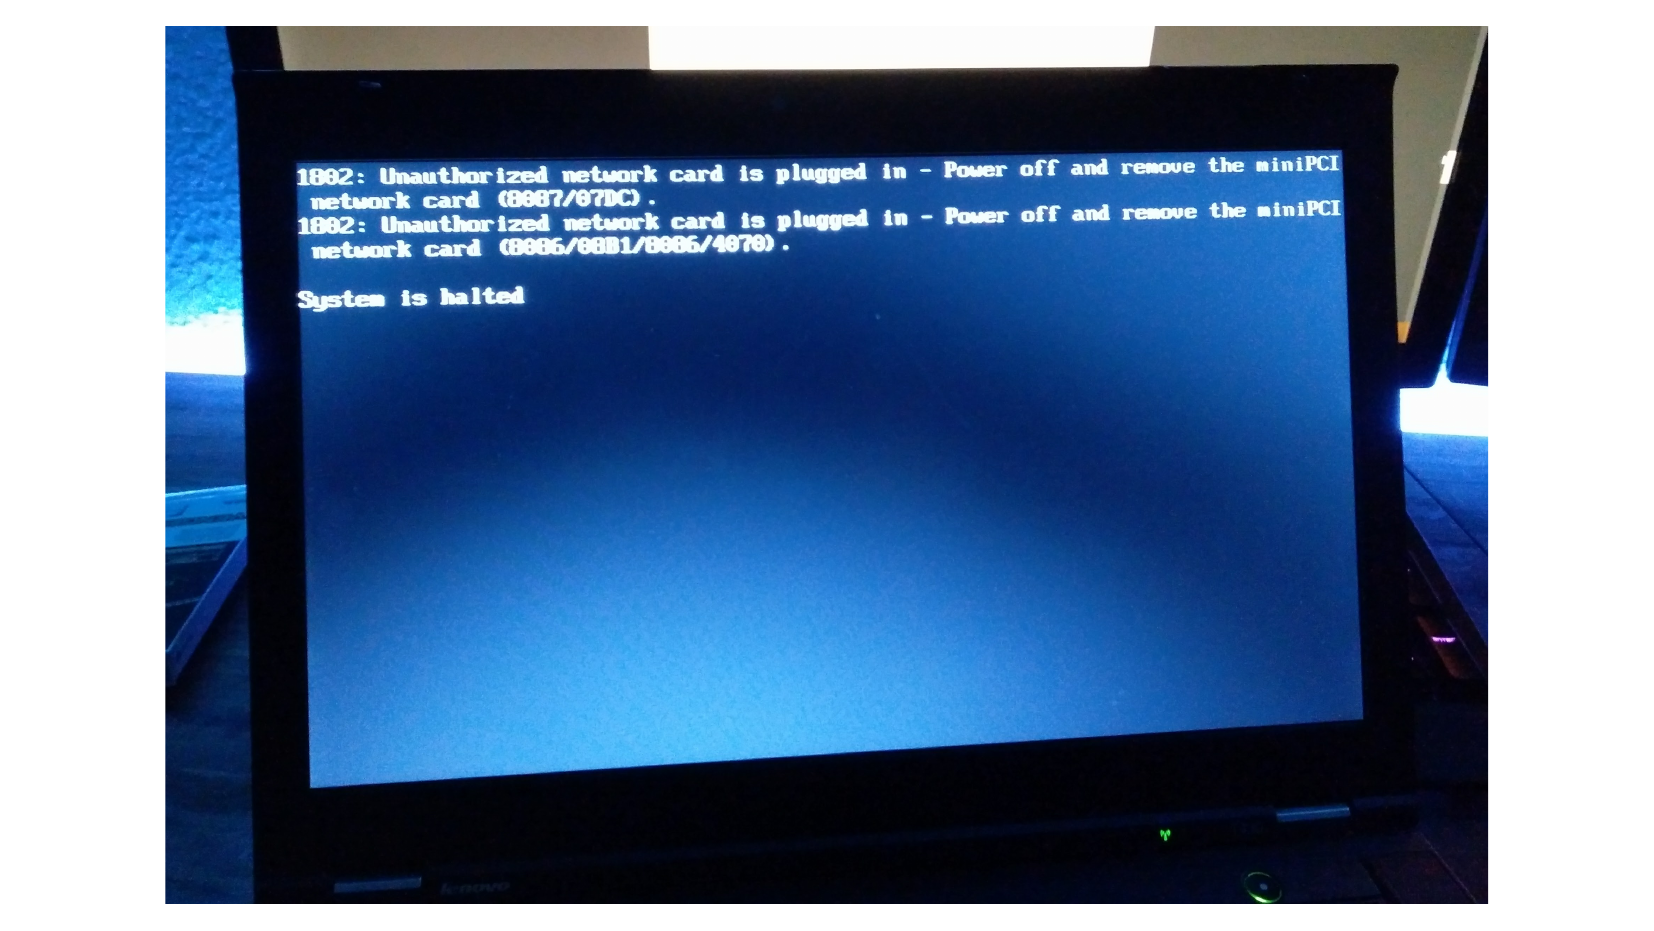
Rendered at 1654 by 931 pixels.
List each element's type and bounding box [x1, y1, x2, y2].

picture [165, 26, 1489, 904]
